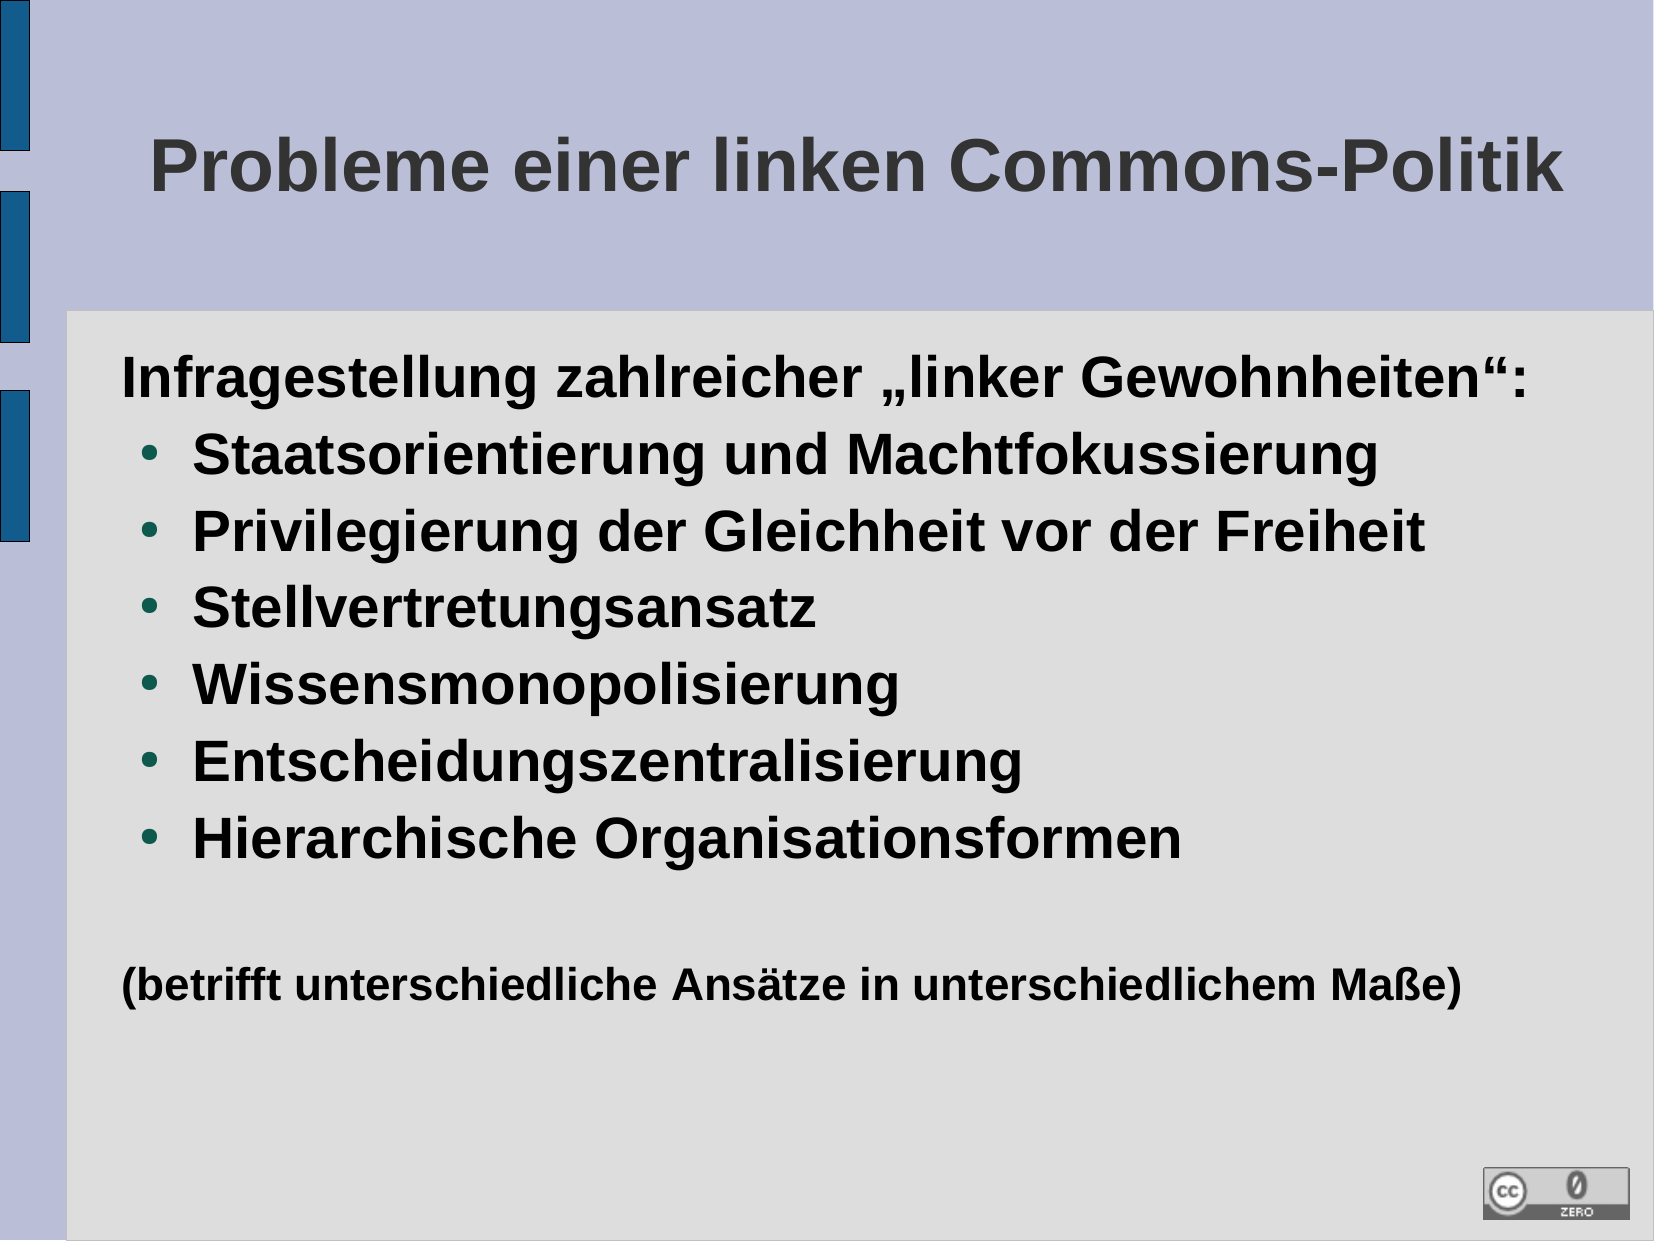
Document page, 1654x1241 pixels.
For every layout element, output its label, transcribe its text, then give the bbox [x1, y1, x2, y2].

list Infragestellung zahlreicher „linker Gewohnheiten“: Staatsorientierung und Machtfokussierung Privilegierung der Gleichheit vor der Freiheit Stellvertretungsansatz Wissensmonopolisierung Entscheidungszentralisierung Hierarchische Organisationsformen (betrifft unterschiedliche Ansätze in unterschiedlichem Maße) [121, 344, 1595, 1112]
title Probleme einer linken Commons-Politik [121, 61, 1595, 269]
picture [1483, 1167, 1630, 1220]
